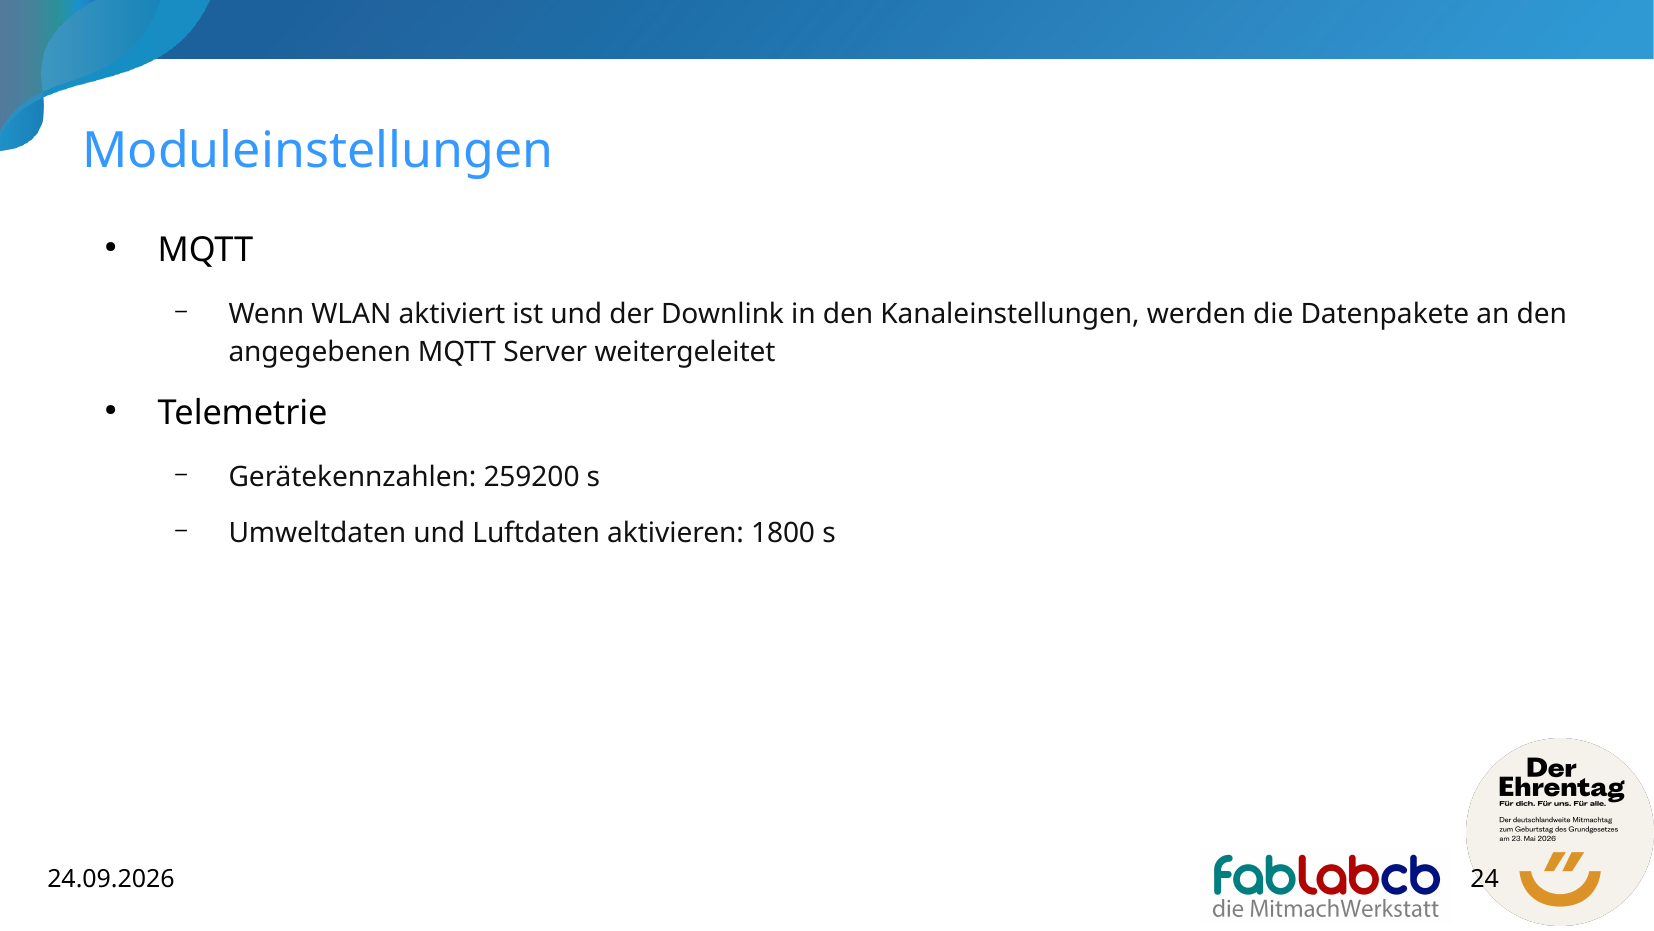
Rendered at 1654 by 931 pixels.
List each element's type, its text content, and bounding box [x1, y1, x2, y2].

picture [0, 0, 1654, 931]
title Moduleinstellungen [82, 99, 1571, 197]
list MQTT Wenn WLAN aktiviert ist und der Downlink in den Kanaleinstellungen, werden die Datenpakete an den angegebenen MQTT Server weitergeleitet Telemetrie Gerätekennzahlen: 259200 s Umweltdaten und Luftdaten aktivieren: 1800 s [86, 225, 1576, 656]
